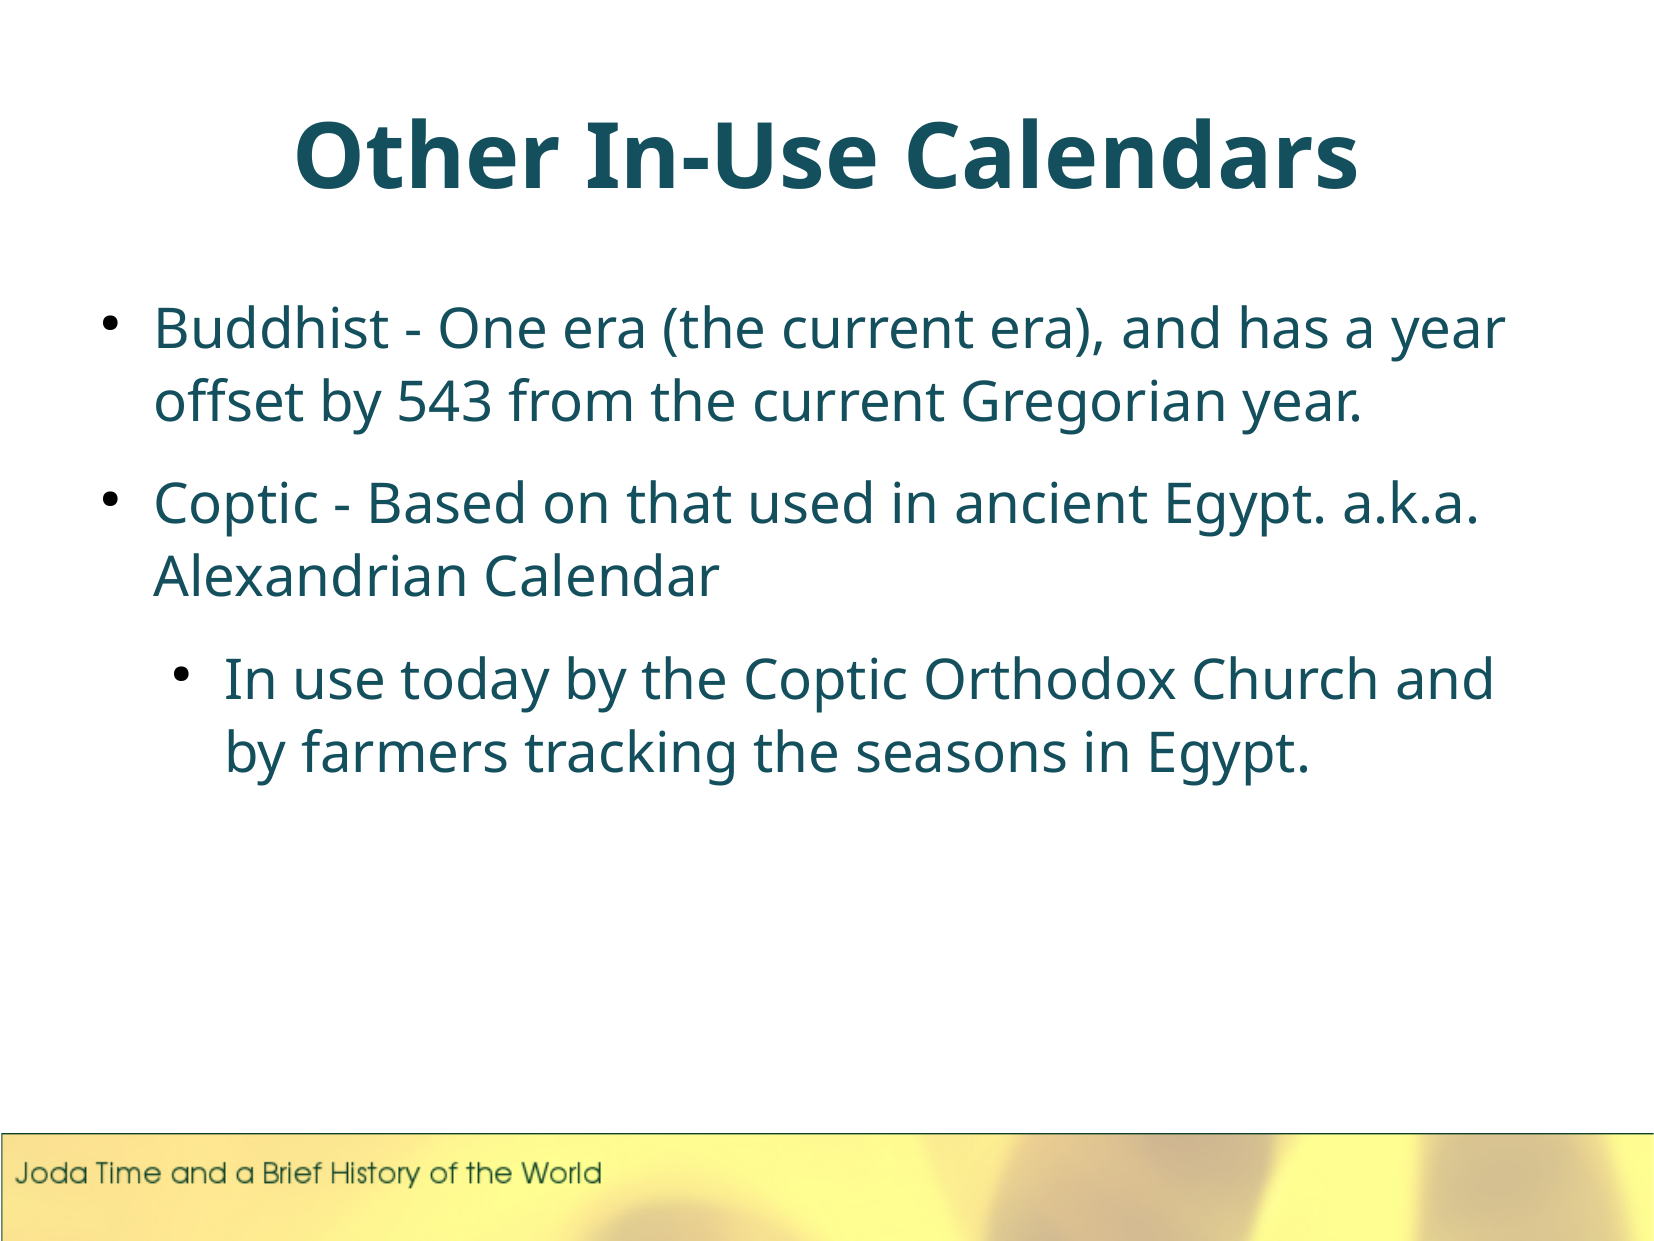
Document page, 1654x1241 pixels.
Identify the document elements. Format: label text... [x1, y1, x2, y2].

picture [1, 1133, 1654, 1241]
list Buddhist - One era (the current era), and has a year offset by 543 from the current Gregorian year. Coptic - Based on that used in ancient Egypt. a.k.a. Alexandrian Calendar In use today by the Coptic Orthodox Church and by farmers tracking the seasons in Egypt. [82, 290, 1571, 1109]
title Other In-Use Calendars [82, 49, 1571, 257]
